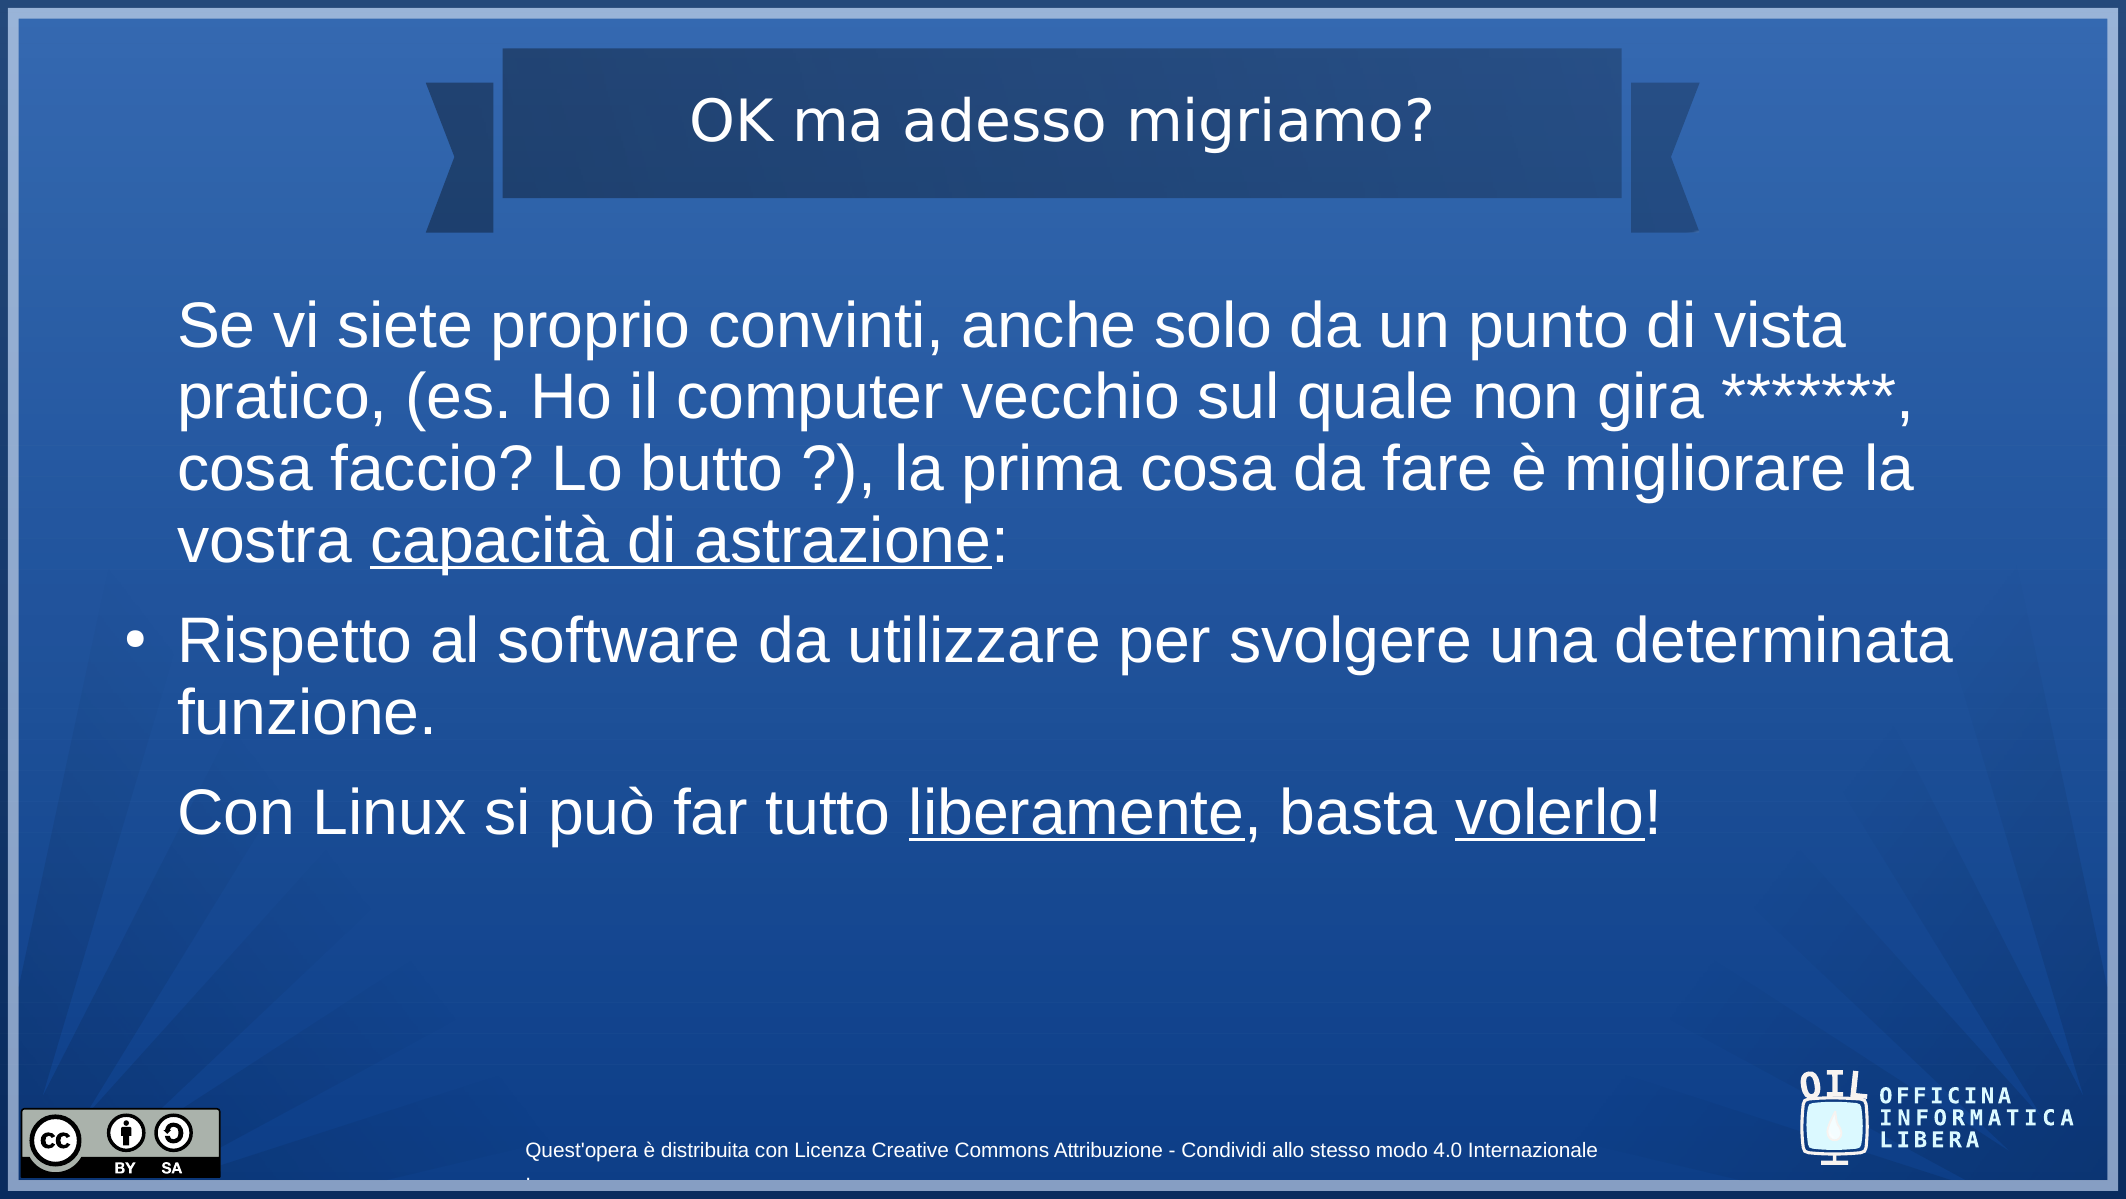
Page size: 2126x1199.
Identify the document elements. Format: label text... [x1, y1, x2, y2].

list Se vi siete proprio convinti, anche solo da un punto di vista pratico, (es. Ho il computer vecchio sul quale non gira *******, cosa faccio? Lo butto ?), la prima cosa da fare è migliorare la vostra capacità di astrazione: Rispetto al software da utilizzare per svolgere una determinata funzione. Con Linux si può far tutto liberamente, basta volerlo! [106, 289, 2020, 1199]
picture [20, 1107, 221, 1178]
picture [1720, 940, 2126, 1199]
text_box Quest'opera è distribuita con Licenza Creative Commons Attribuzione - Condividi allo stesso modo 4.0 Internazionale. [510, 1131, 1619, 1193]
title OK ma adesso migriamo? [501, 45, 1625, 198]
